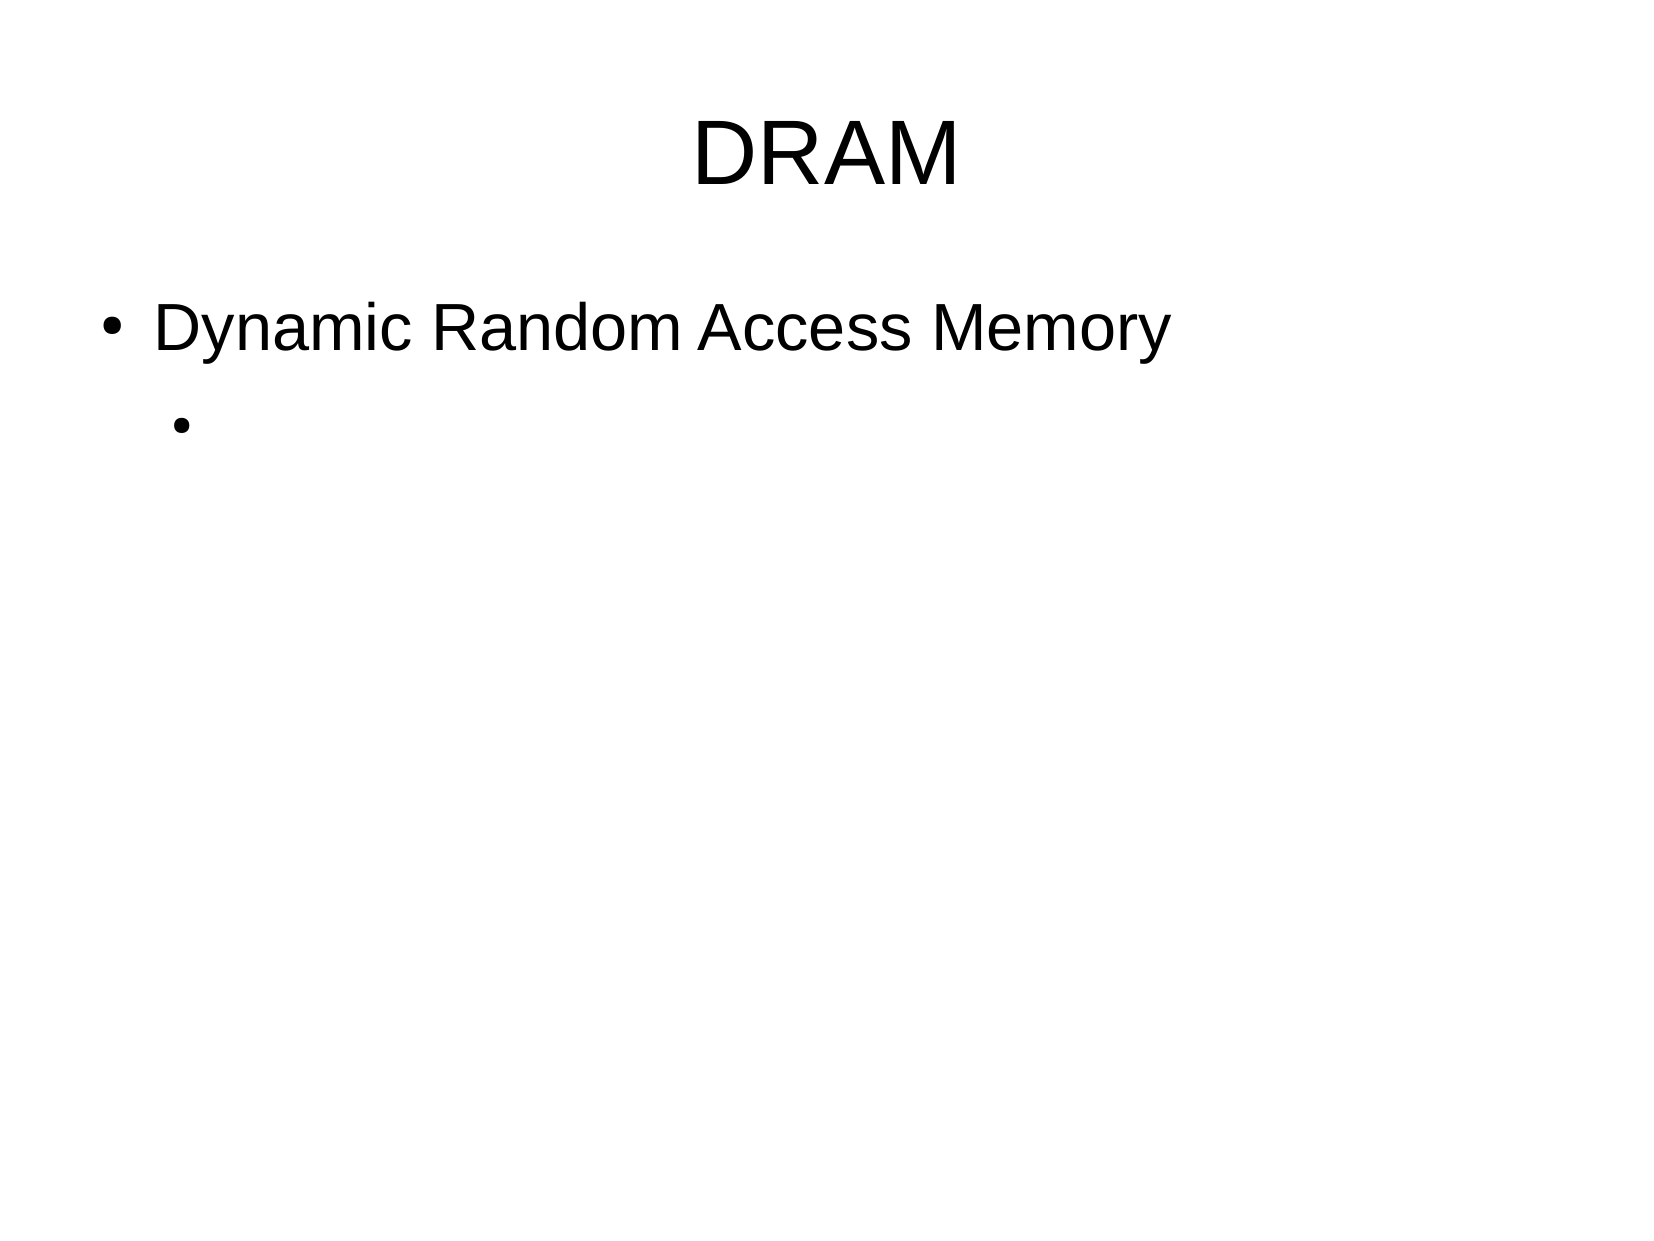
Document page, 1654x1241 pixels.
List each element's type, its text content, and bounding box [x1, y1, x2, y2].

list Dynamic Random Access Memory [82, 290, 1571, 1010]
title DRAM [82, 49, 1571, 257]
